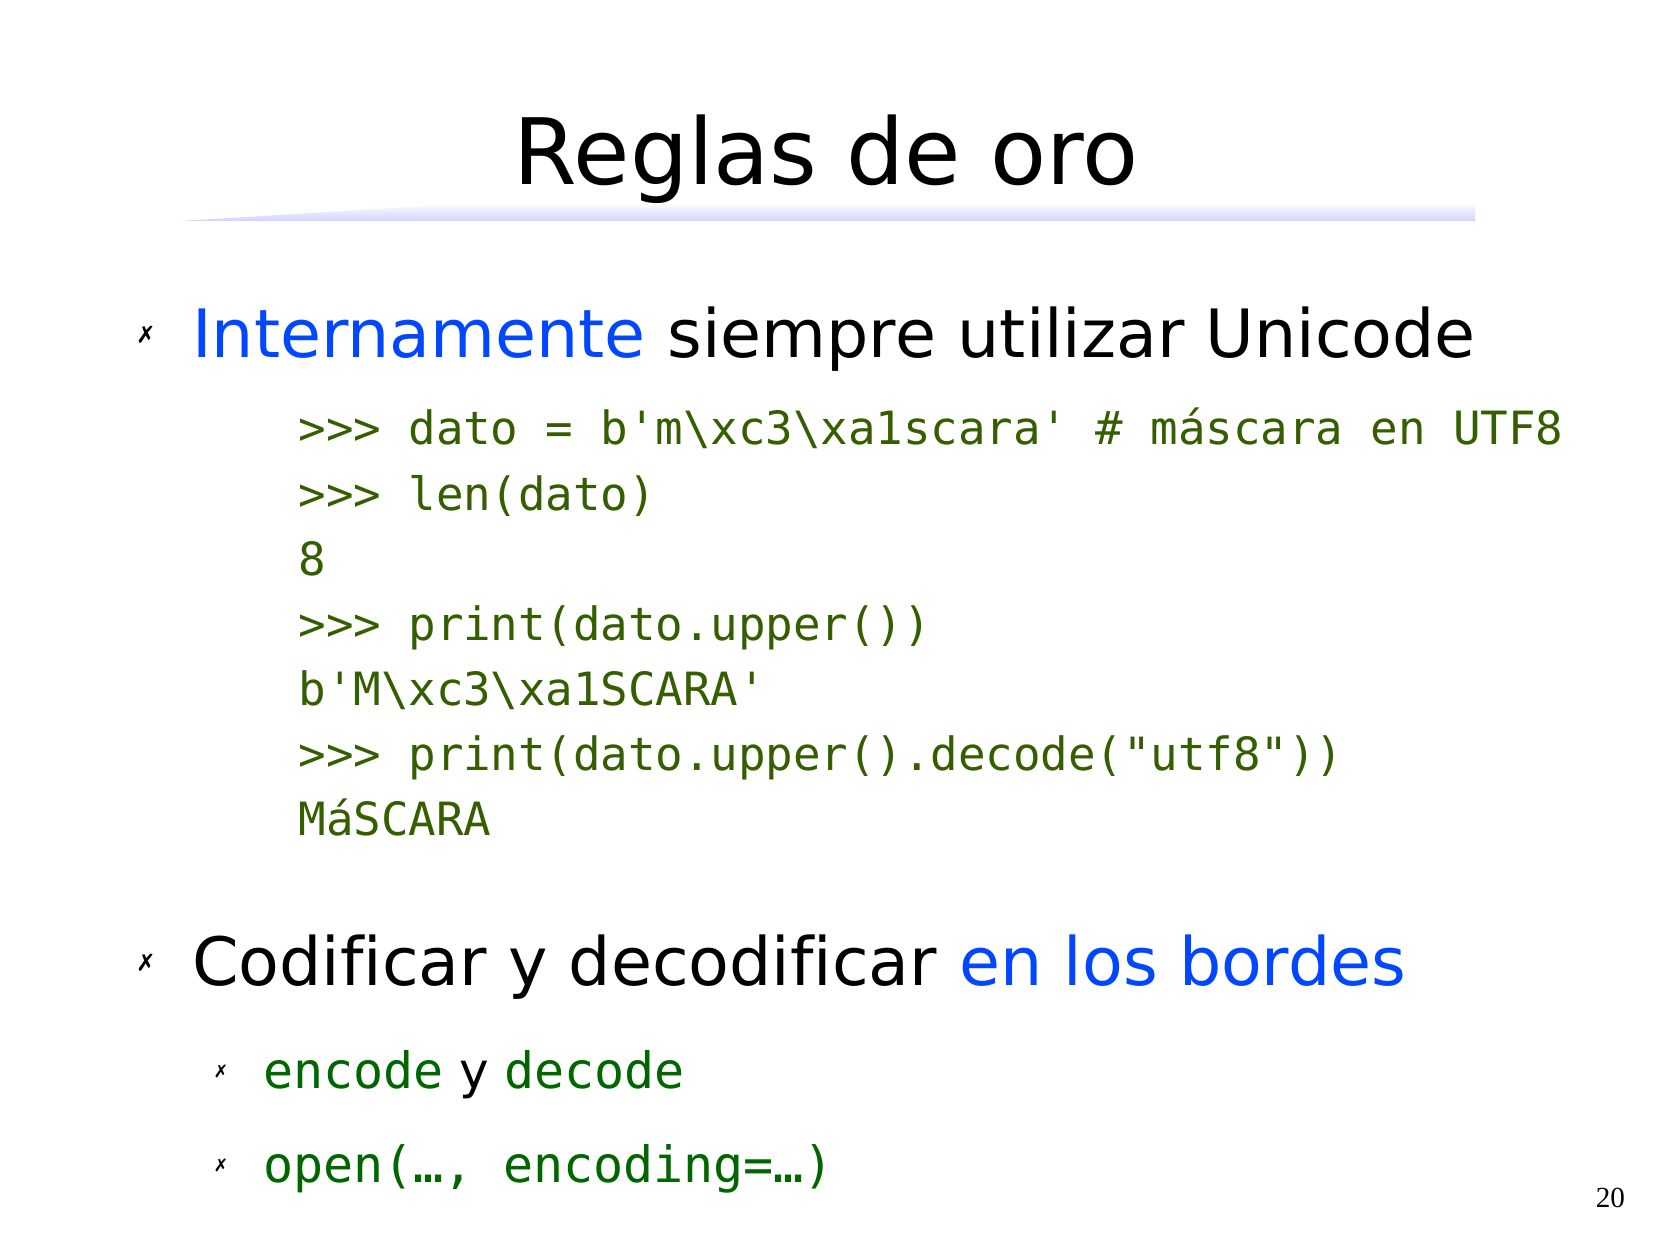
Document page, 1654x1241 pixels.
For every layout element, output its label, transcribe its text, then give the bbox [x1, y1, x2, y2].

title Reglas de oro [82, 49, 1571, 257]
list Internamente siempre utilizar Unicode >>> dato = b'm\xc3\xa1scara' # máscara en UTF8 >>> len(dato) 8 >>> print(dato.upper()) b'M\xc3\xa1SCARA' >>> print(dato.upper().decode("utf8")) MáSCARA Codificar y decodificar en los bordes encode y decode open(…, encoding=…) [121, 295, 1610, 1195]
